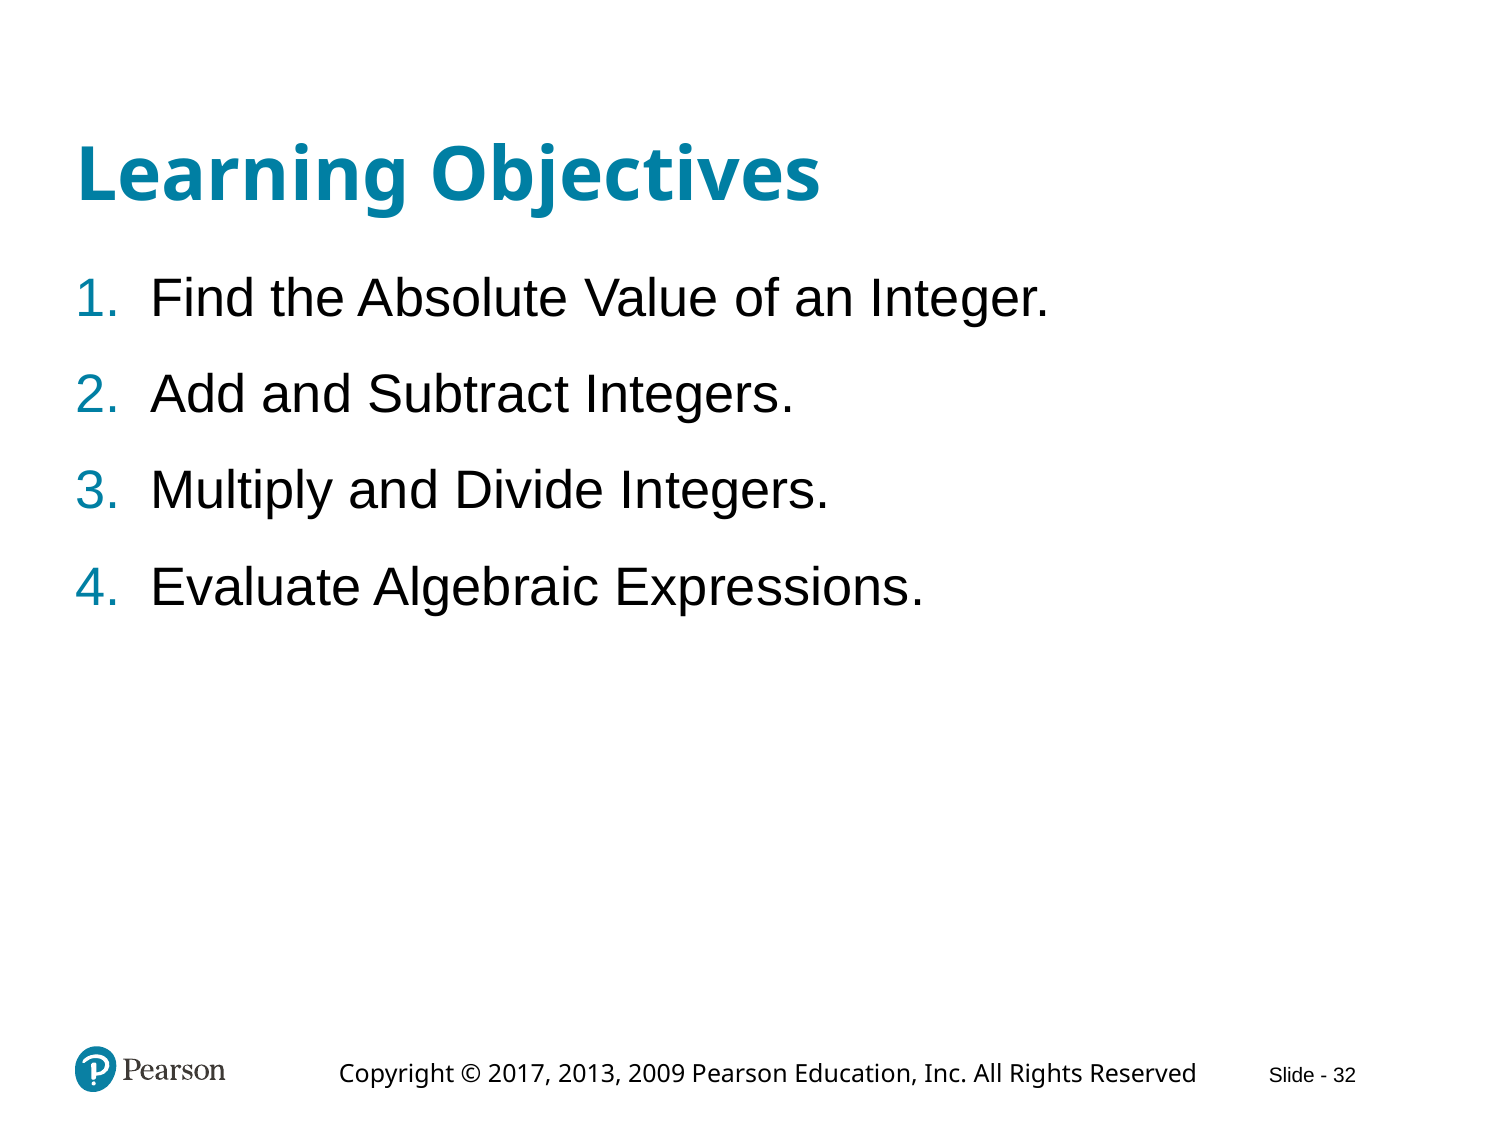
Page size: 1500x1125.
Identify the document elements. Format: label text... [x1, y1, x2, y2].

title Learning Objectives [75, 35, 1425, 216]
list Find the Absolute Value of an Integer. Add and Subtract Integers. Multiply and Divide Integers. Evaluate Algebraic Expressions. [75, 262, 1425, 825]
